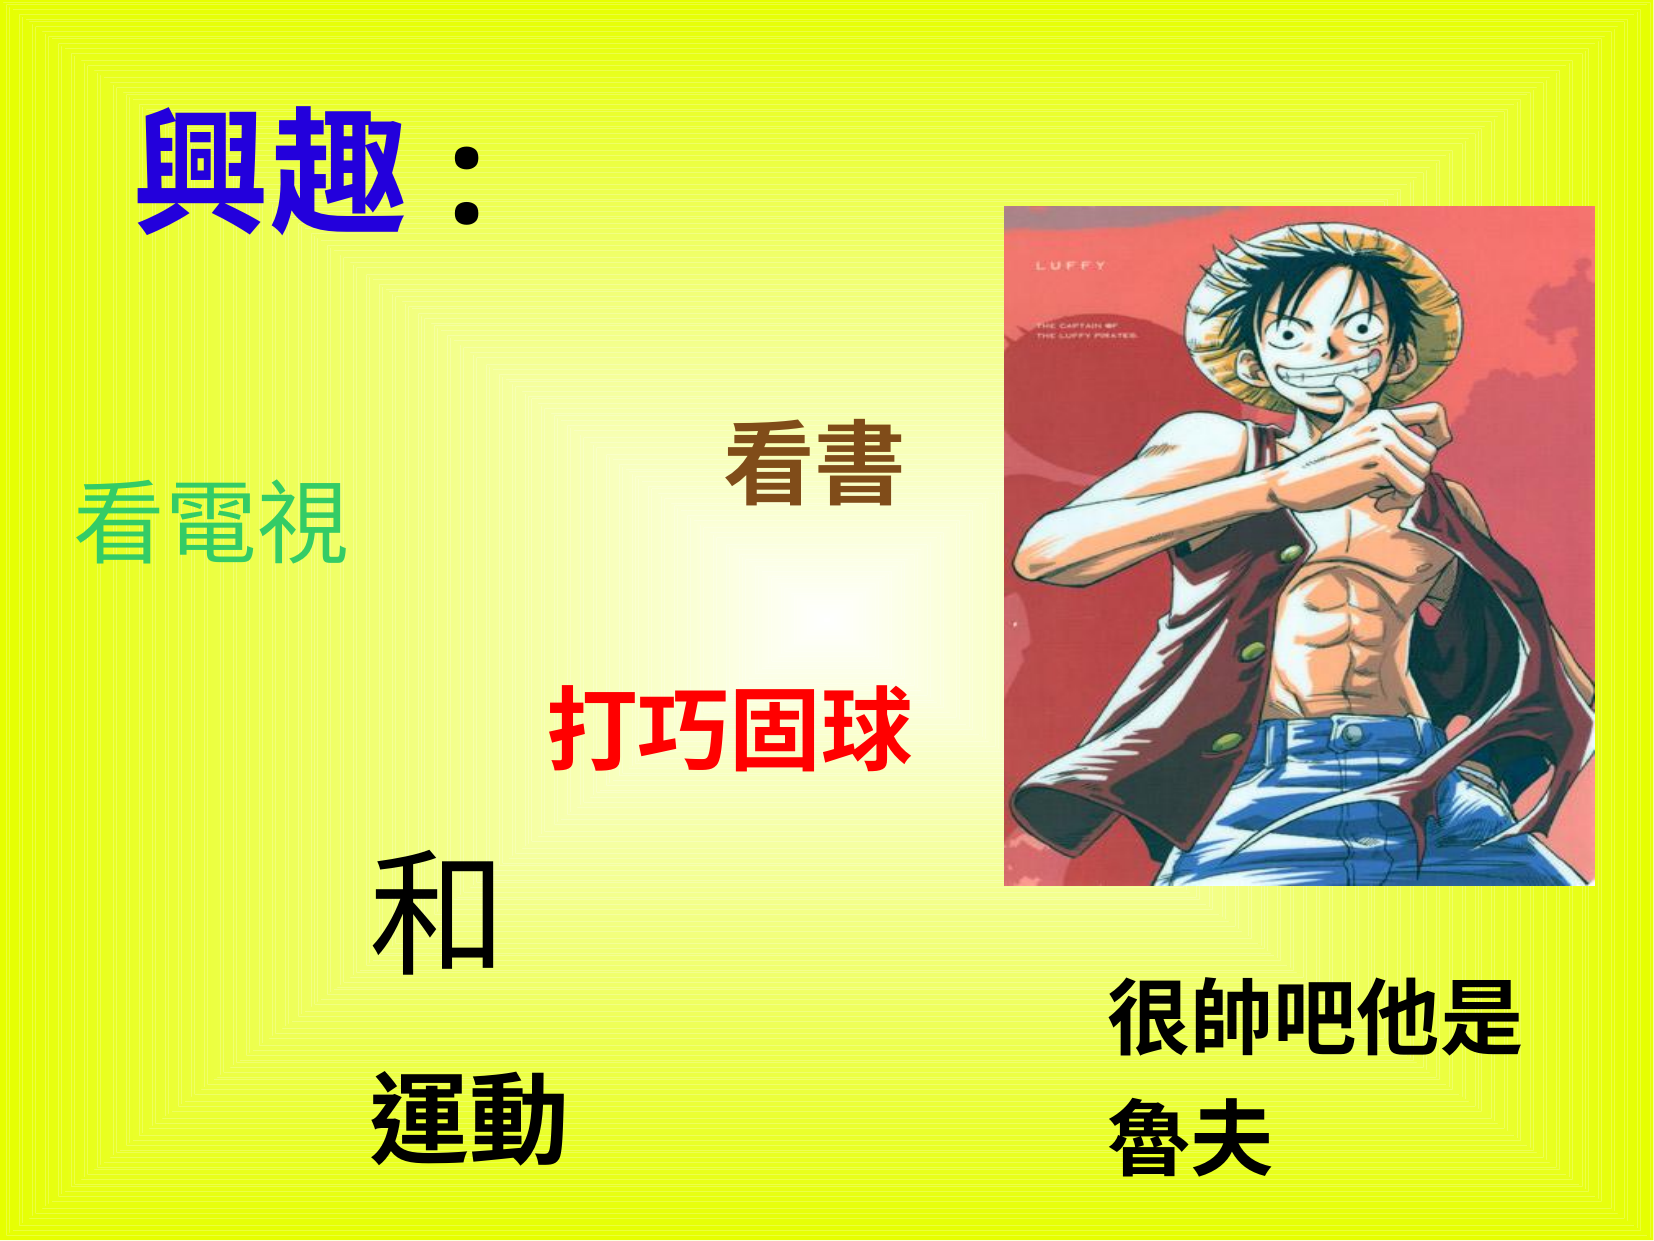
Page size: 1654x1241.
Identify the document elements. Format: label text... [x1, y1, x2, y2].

text_box 打巧固球 [531, 649, 945, 757]
text_box 運動 [354, 1033, 1034, 1169]
picture [1004, 206, 1595, 886]
text_box 很帥吧他是魯夫 [1092, 944, 1595, 1143]
text_box 興趣: [118, 56, 1152, 296]
text_box 和 [354, 797, 945, 950]
text_box 看書 [708, 383, 1004, 562]
text_box 看電視 [59, 442, 414, 550]
